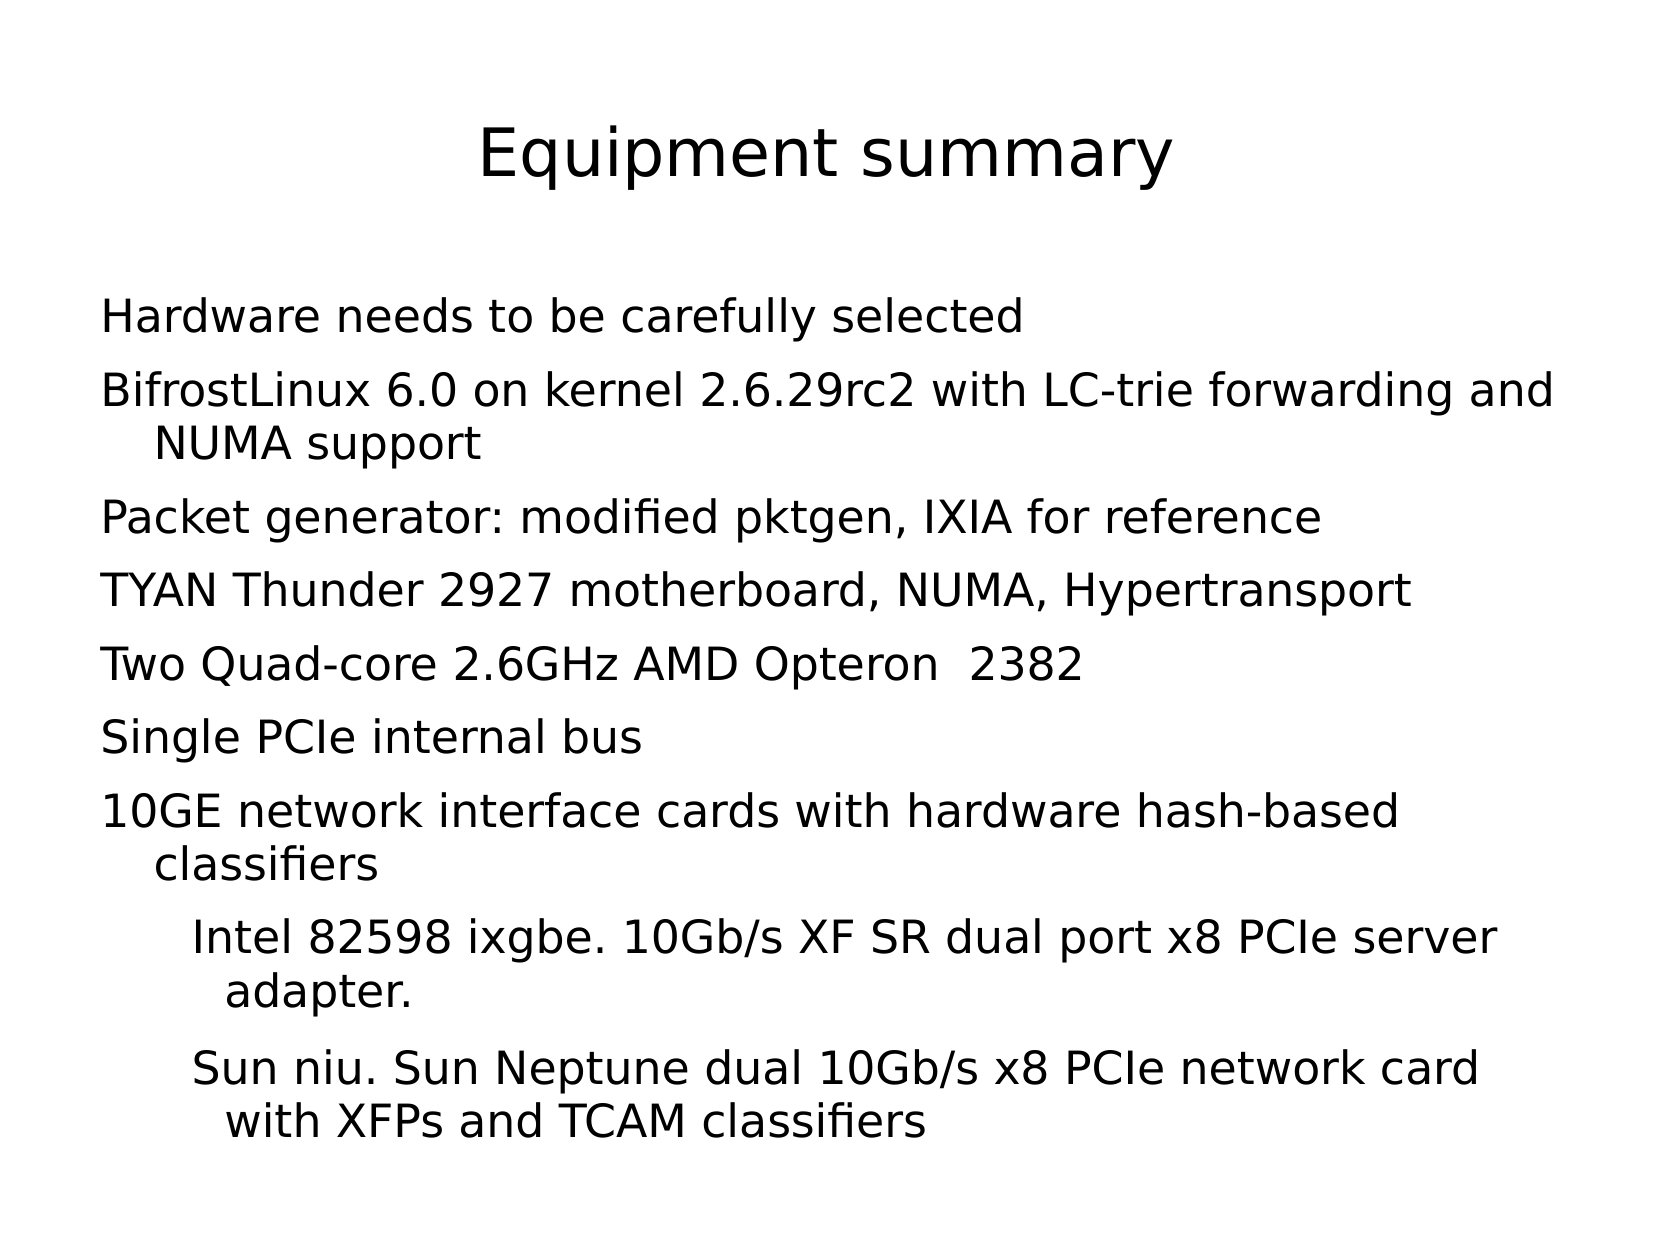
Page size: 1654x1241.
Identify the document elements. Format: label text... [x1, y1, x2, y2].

title Equipment summary [82, 49, 1571, 257]
list Hardware needs to be carefully selected BifrostLinux 6.0 on kernel 2.6.29rc2 with LC-trie forwarding and NUMA support Packet generator: modified pktgen, IXIA for reference TYAN Thunder 2927 motherboard, NUMA, Hypertransport Two Quad-core 2.6GHz AMD Opteron 2382 Single PCIe internal bus 10GE network interface cards with hardware hash-based classifiers Intel 82598 ixgbe. 10Gb/s XF SR dual port x8 PCIe server adapter. Sun niu. Sun Neptune dual 10Gb/s x8 PCIe network card with XFPs and TCAM classifiers [82, 290, 1571, 1149]
